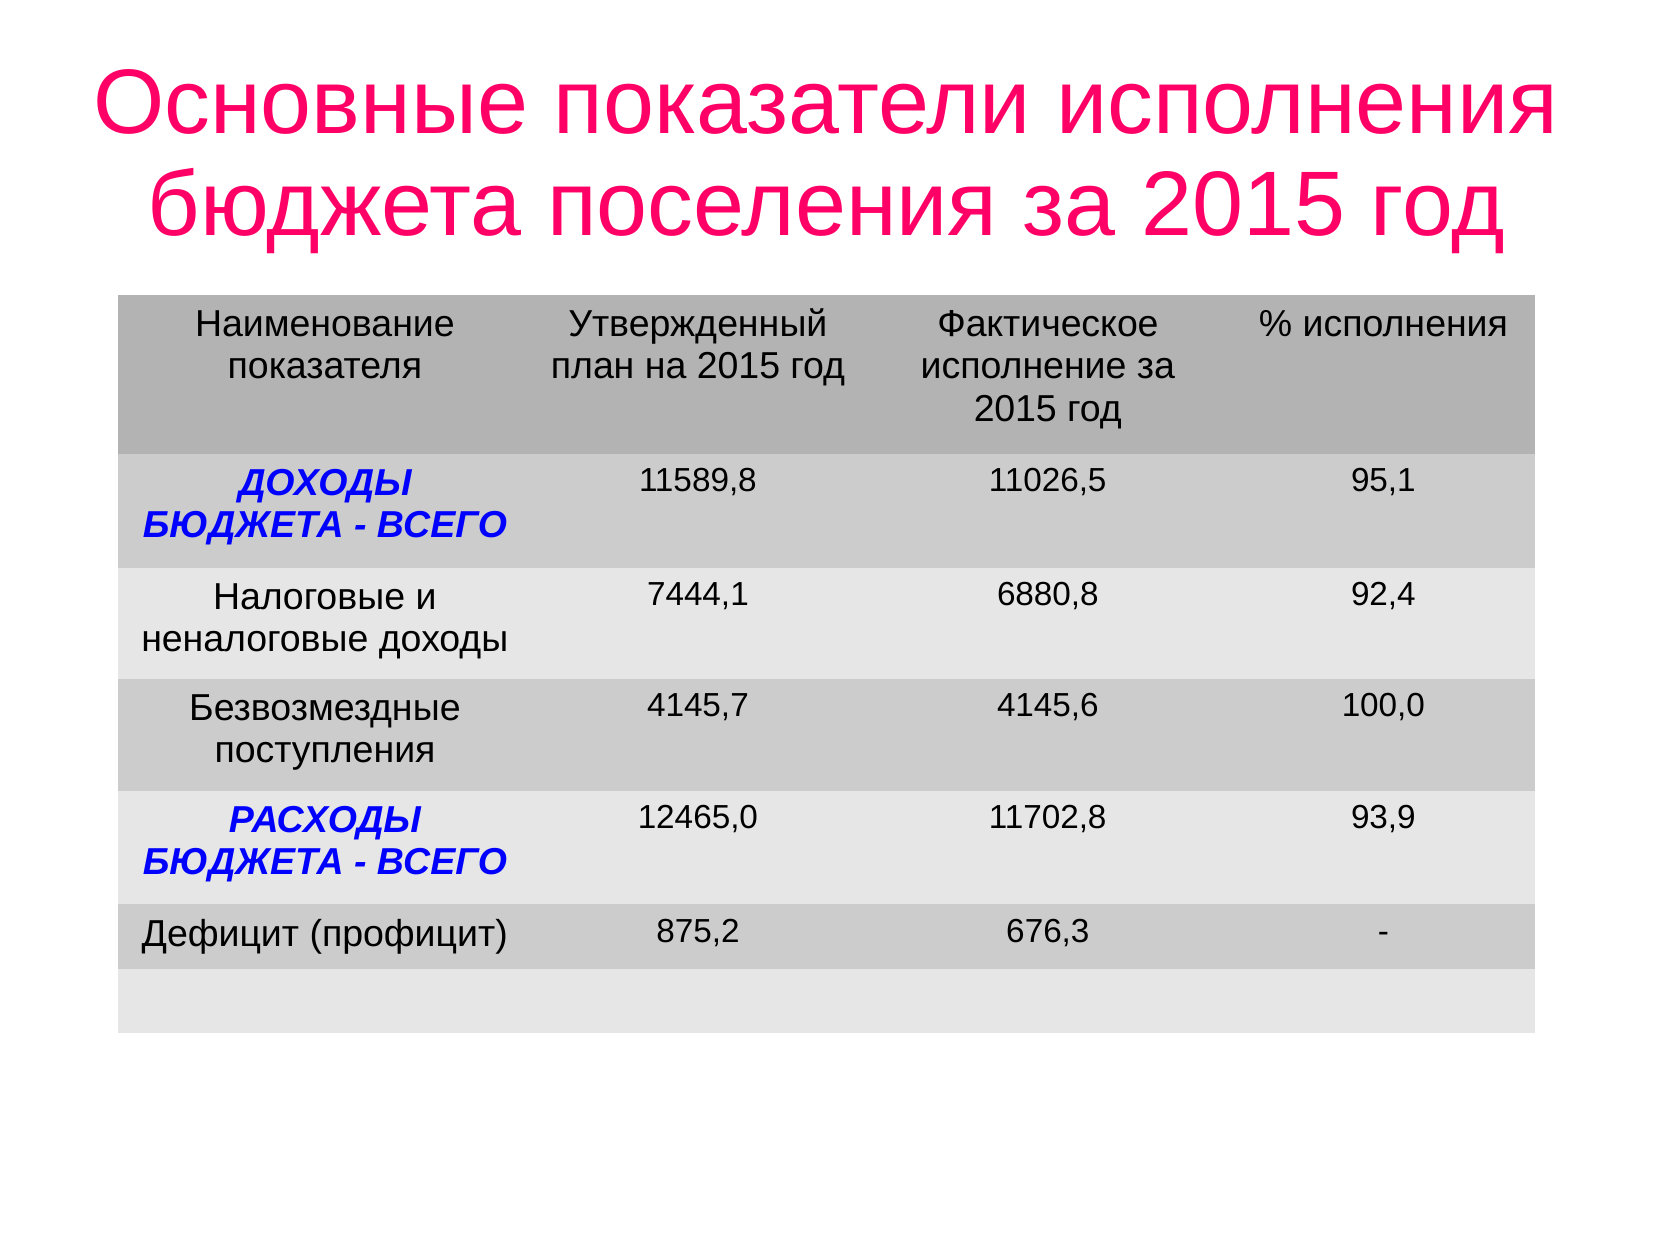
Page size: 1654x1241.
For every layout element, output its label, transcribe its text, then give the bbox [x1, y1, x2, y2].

table_cell Дефицит (профицит) [118, 904, 532, 969]
table_cell 92,4 [1232, 568, 1535, 679]
table_cell [532, 969, 864, 1033]
table_cell 4145,6 [864, 679, 1232, 791]
table_header Фактическое исполнение за 2015 год [864, 295, 1232, 454]
table_cell [118, 969, 532, 1033]
table_cell 11702,8 [864, 791, 1232, 904]
table_cell [1232, 969, 1535, 1033]
table_header Наименование показателя [118, 295, 532, 454]
table_cell 12465,0 [532, 791, 864, 904]
table_cell Безвозмездные поступления [118, 679, 532, 791]
table_cell 11026,5 [864, 454, 1232, 568]
table_cell ДОХОДЫ БЮДЖЕТА - ВСЕГО [118, 454, 532, 568]
table_cell 4145,7 [532, 679, 864, 791]
table_cell [864, 969, 1232, 1033]
table_cell 875,2 [532, 904, 864, 969]
table_header % исполнения [1232, 295, 1535, 454]
table_header Утвержденный план на 2015 год [532, 295, 864, 454]
table_cell - [1232, 904, 1535, 969]
table_cell 676,3 [864, 904, 1232, 969]
table_cell 93,9 [1232, 791, 1535, 904]
table_cell 100,0 [1232, 679, 1535, 791]
table_cell 11589,8 [532, 454, 864, 568]
table_cell 7444,1 [532, 568, 864, 679]
table_cell Налоговые и неналоговые доходы [118, 568, 532, 679]
table_cell 95,1 [1232, 454, 1535, 568]
table_cell 6880,8 [864, 568, 1232, 679]
table_cell РАСХОДЫ БЮДЖЕТА - ВСЕГО [118, 791, 532, 904]
title Основные показатели исполнения бюджета поселения за 2015 год [82, 49, 1571, 257]
